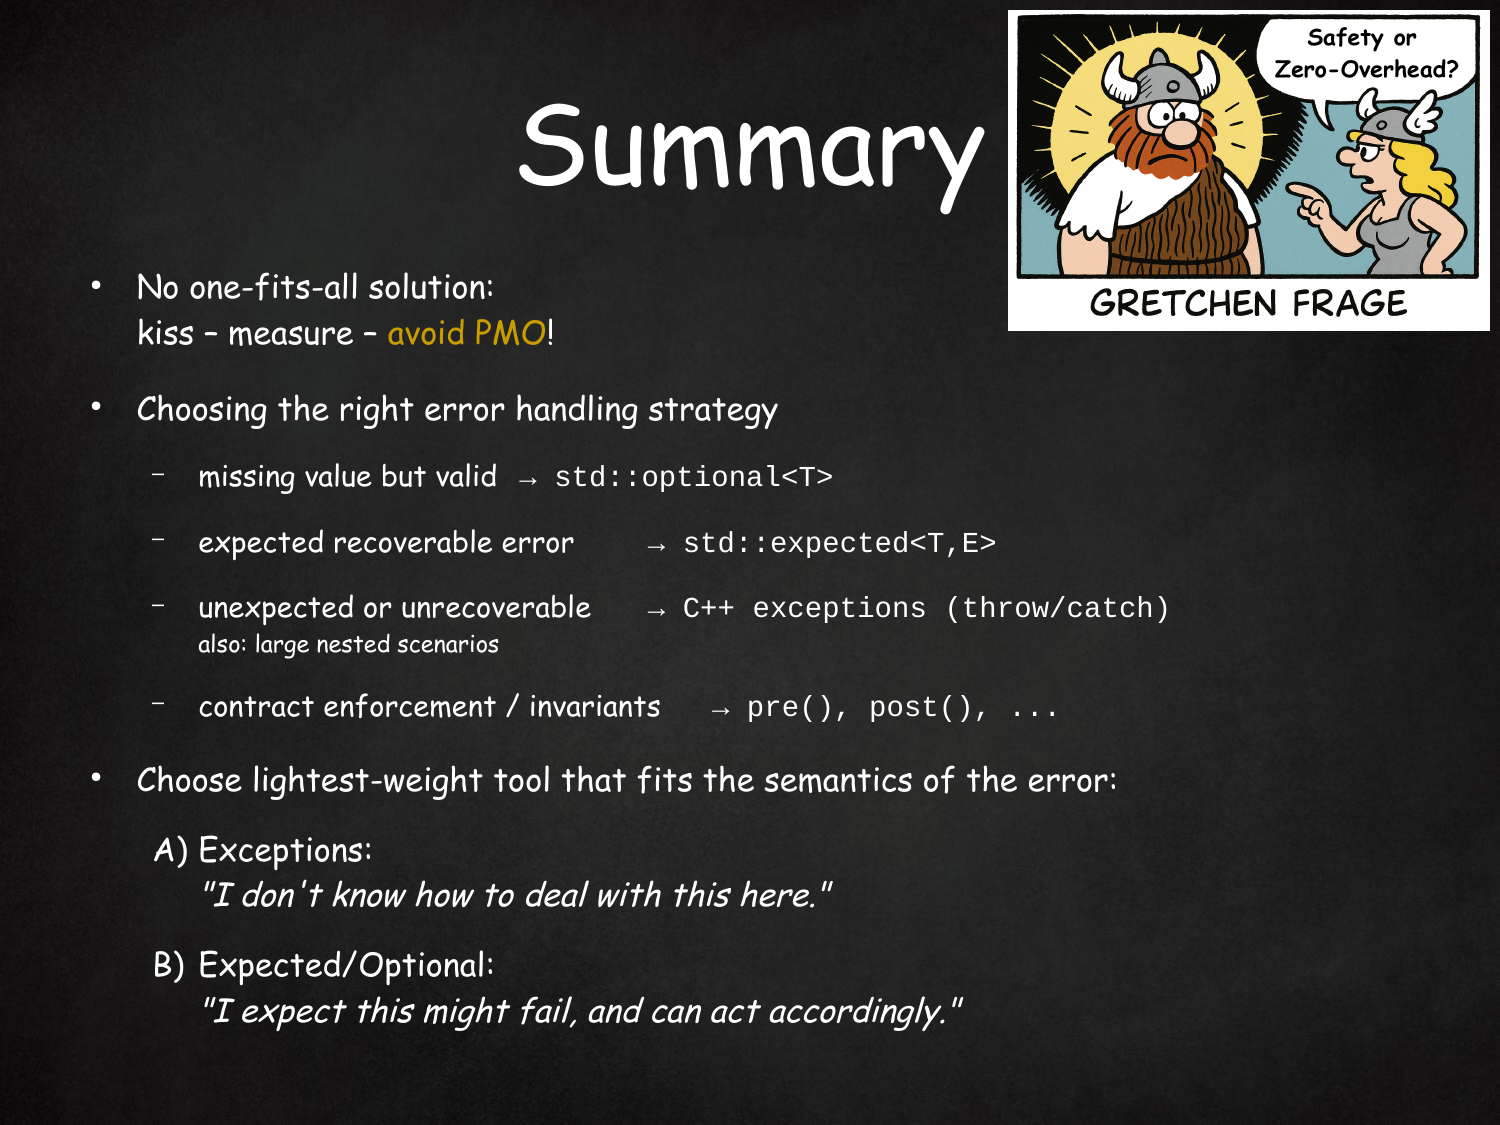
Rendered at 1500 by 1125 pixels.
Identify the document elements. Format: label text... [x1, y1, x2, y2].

title Summary [75, 44, 1008, 233]
text_box Safety or Zero-Overhead? [1273, 19, 1462, 85]
picture [0, 0, 1500, 1125]
list No one-fits-all solution: kiss – measure – avoid PMO! Choosing the right error handling strategy missing value but valid → std::optional<T> expected recoverable error → std::expected<T,E> unexpected or unrecoverable → C++ exceptions (throw/catch) also: large nested scenarios contract enforcement / invariants → pre(), post(), ... Choose lightest-weight tool that fits the semantics of the error: Exceptions: "I don't know how to deal with this here." Expected/Optional: "I expect this might fail, and can act accordingly." [75, 263, 1425, 1040]
